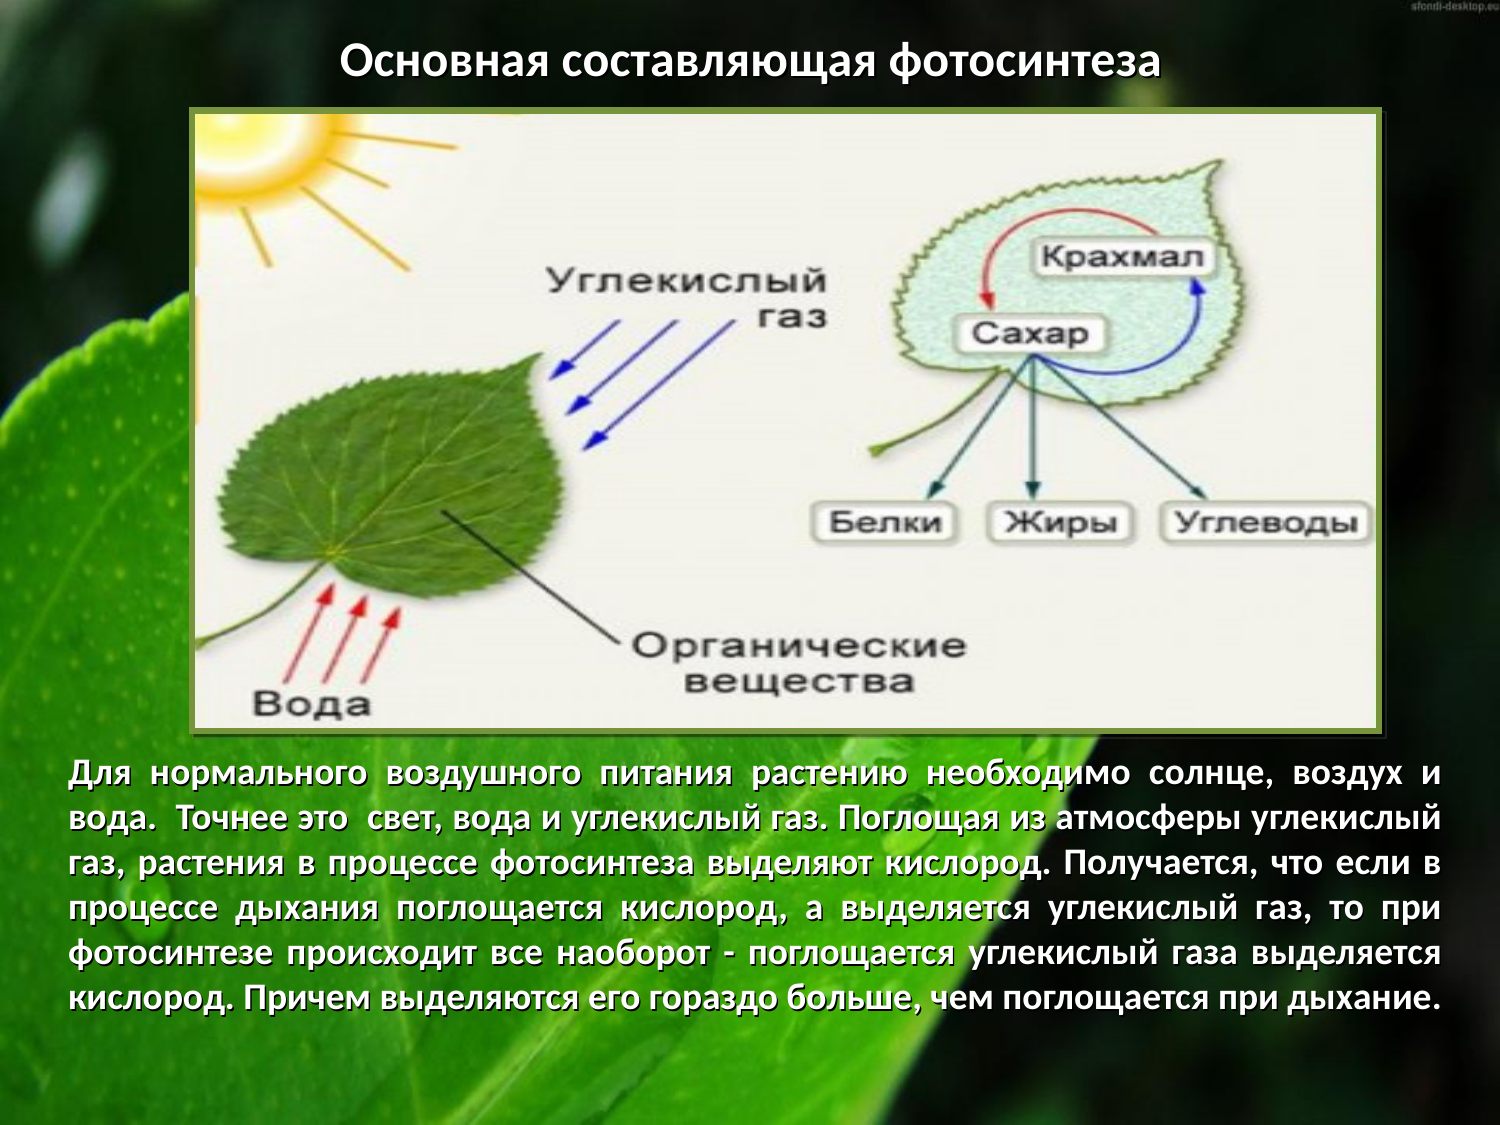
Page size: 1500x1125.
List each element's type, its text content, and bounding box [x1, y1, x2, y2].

text_box Для нормального воздушного питания растению необходимо солнце, воздух и вода. Точнее это свет, вода и углекислый газ. Поглощая из атмосферы углекислый газ, растения в процессе фотосинтеза выделяют кислород. Получается, что если в процессе дыхания поглощается кислород, а выделяется углекислый газ, то при фотосинтезе происходит все наоборот - поглощается углекислый газа выделяется кислород. Причем выделяются его гораздо больше, чем поглощается при дыхание. [53, 739, 1471, 1073]
text_box Основная составляющая фотосинтеза [324, 19, 1186, 95]
picture [0, 0, 1500, 1125]
